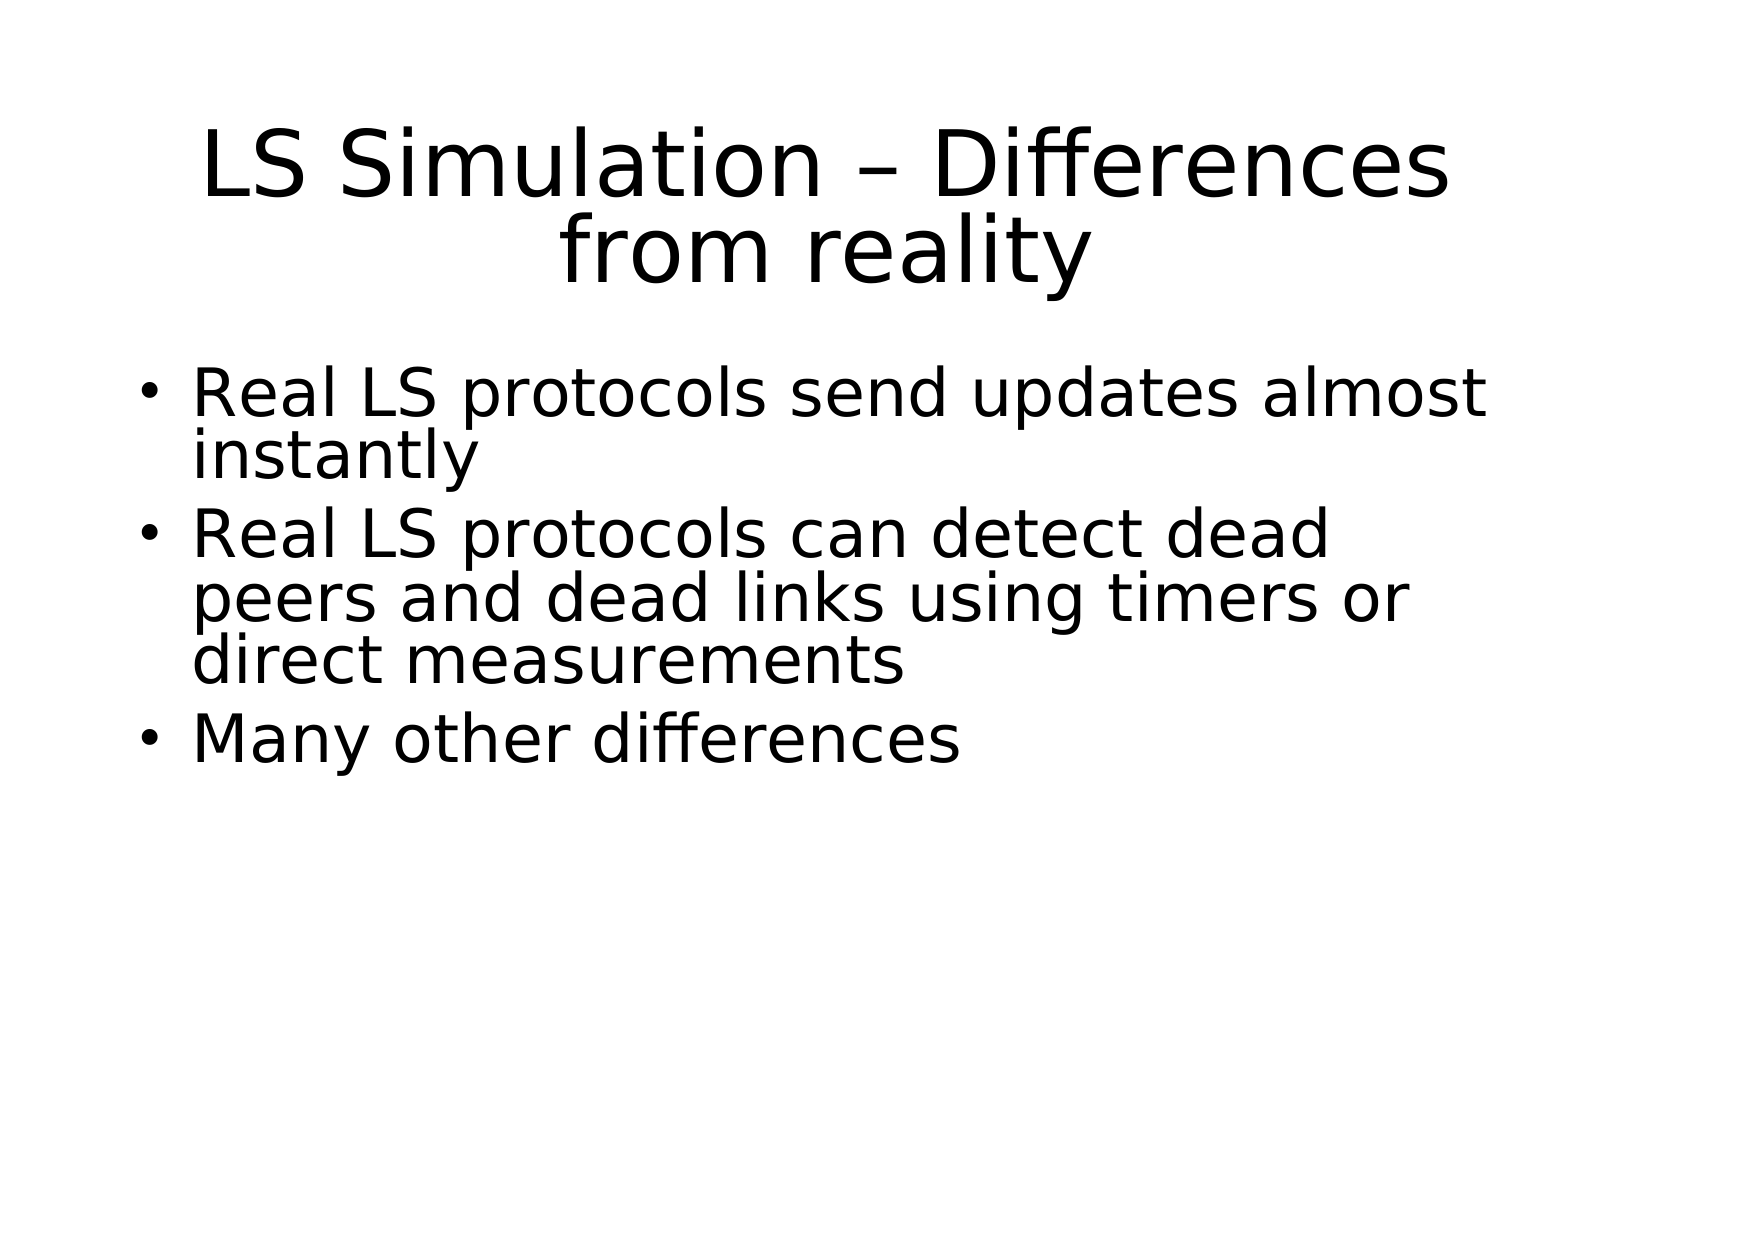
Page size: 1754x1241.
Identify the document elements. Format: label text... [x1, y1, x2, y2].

list Real LS protocols send updates almost instantly Real LS protocols can detect dead peers and dead links using timers or direct measurements Many other differences [123, 357, 1530, 1103]
title LS Simulation – Differences from reality [123, 90, 1530, 337]
